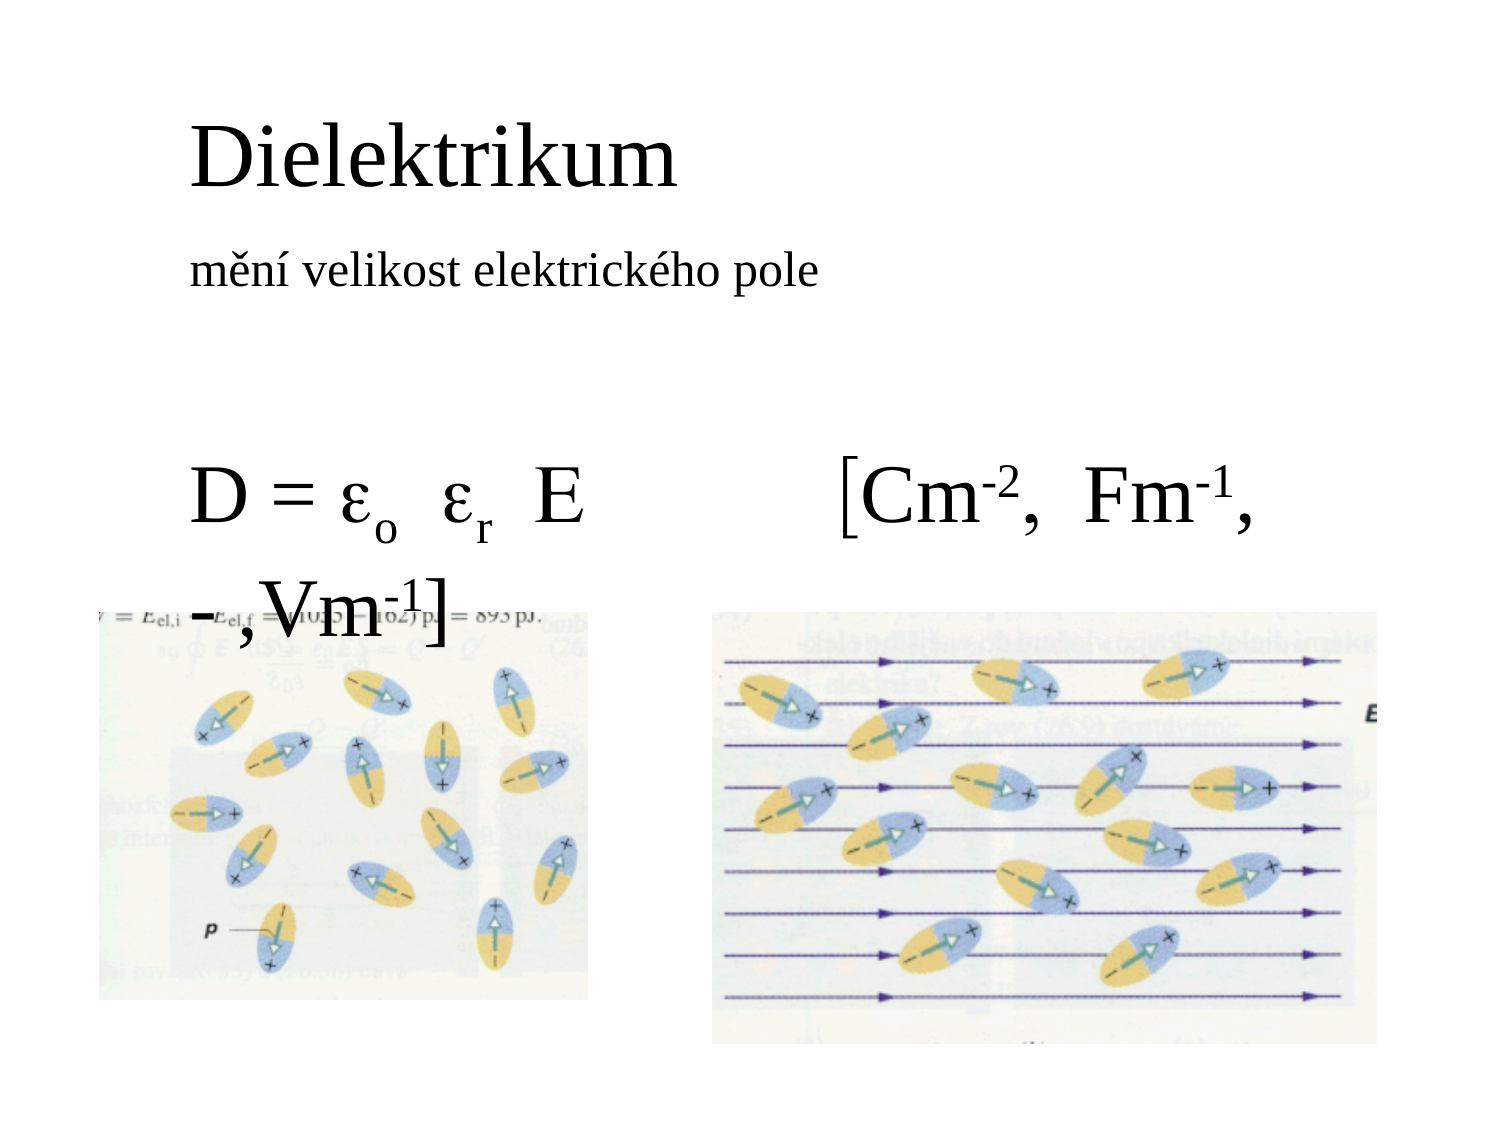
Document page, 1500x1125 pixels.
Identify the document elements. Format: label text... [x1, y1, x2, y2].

text_box Dielektrikum mění velikost elektrického pole D = orCm-2Fm-1, - ,Vm-1] [174, 87, 1413, 662]
picture [99, 612, 588, 1000]
picture [712, 662, 1377, 1044]
